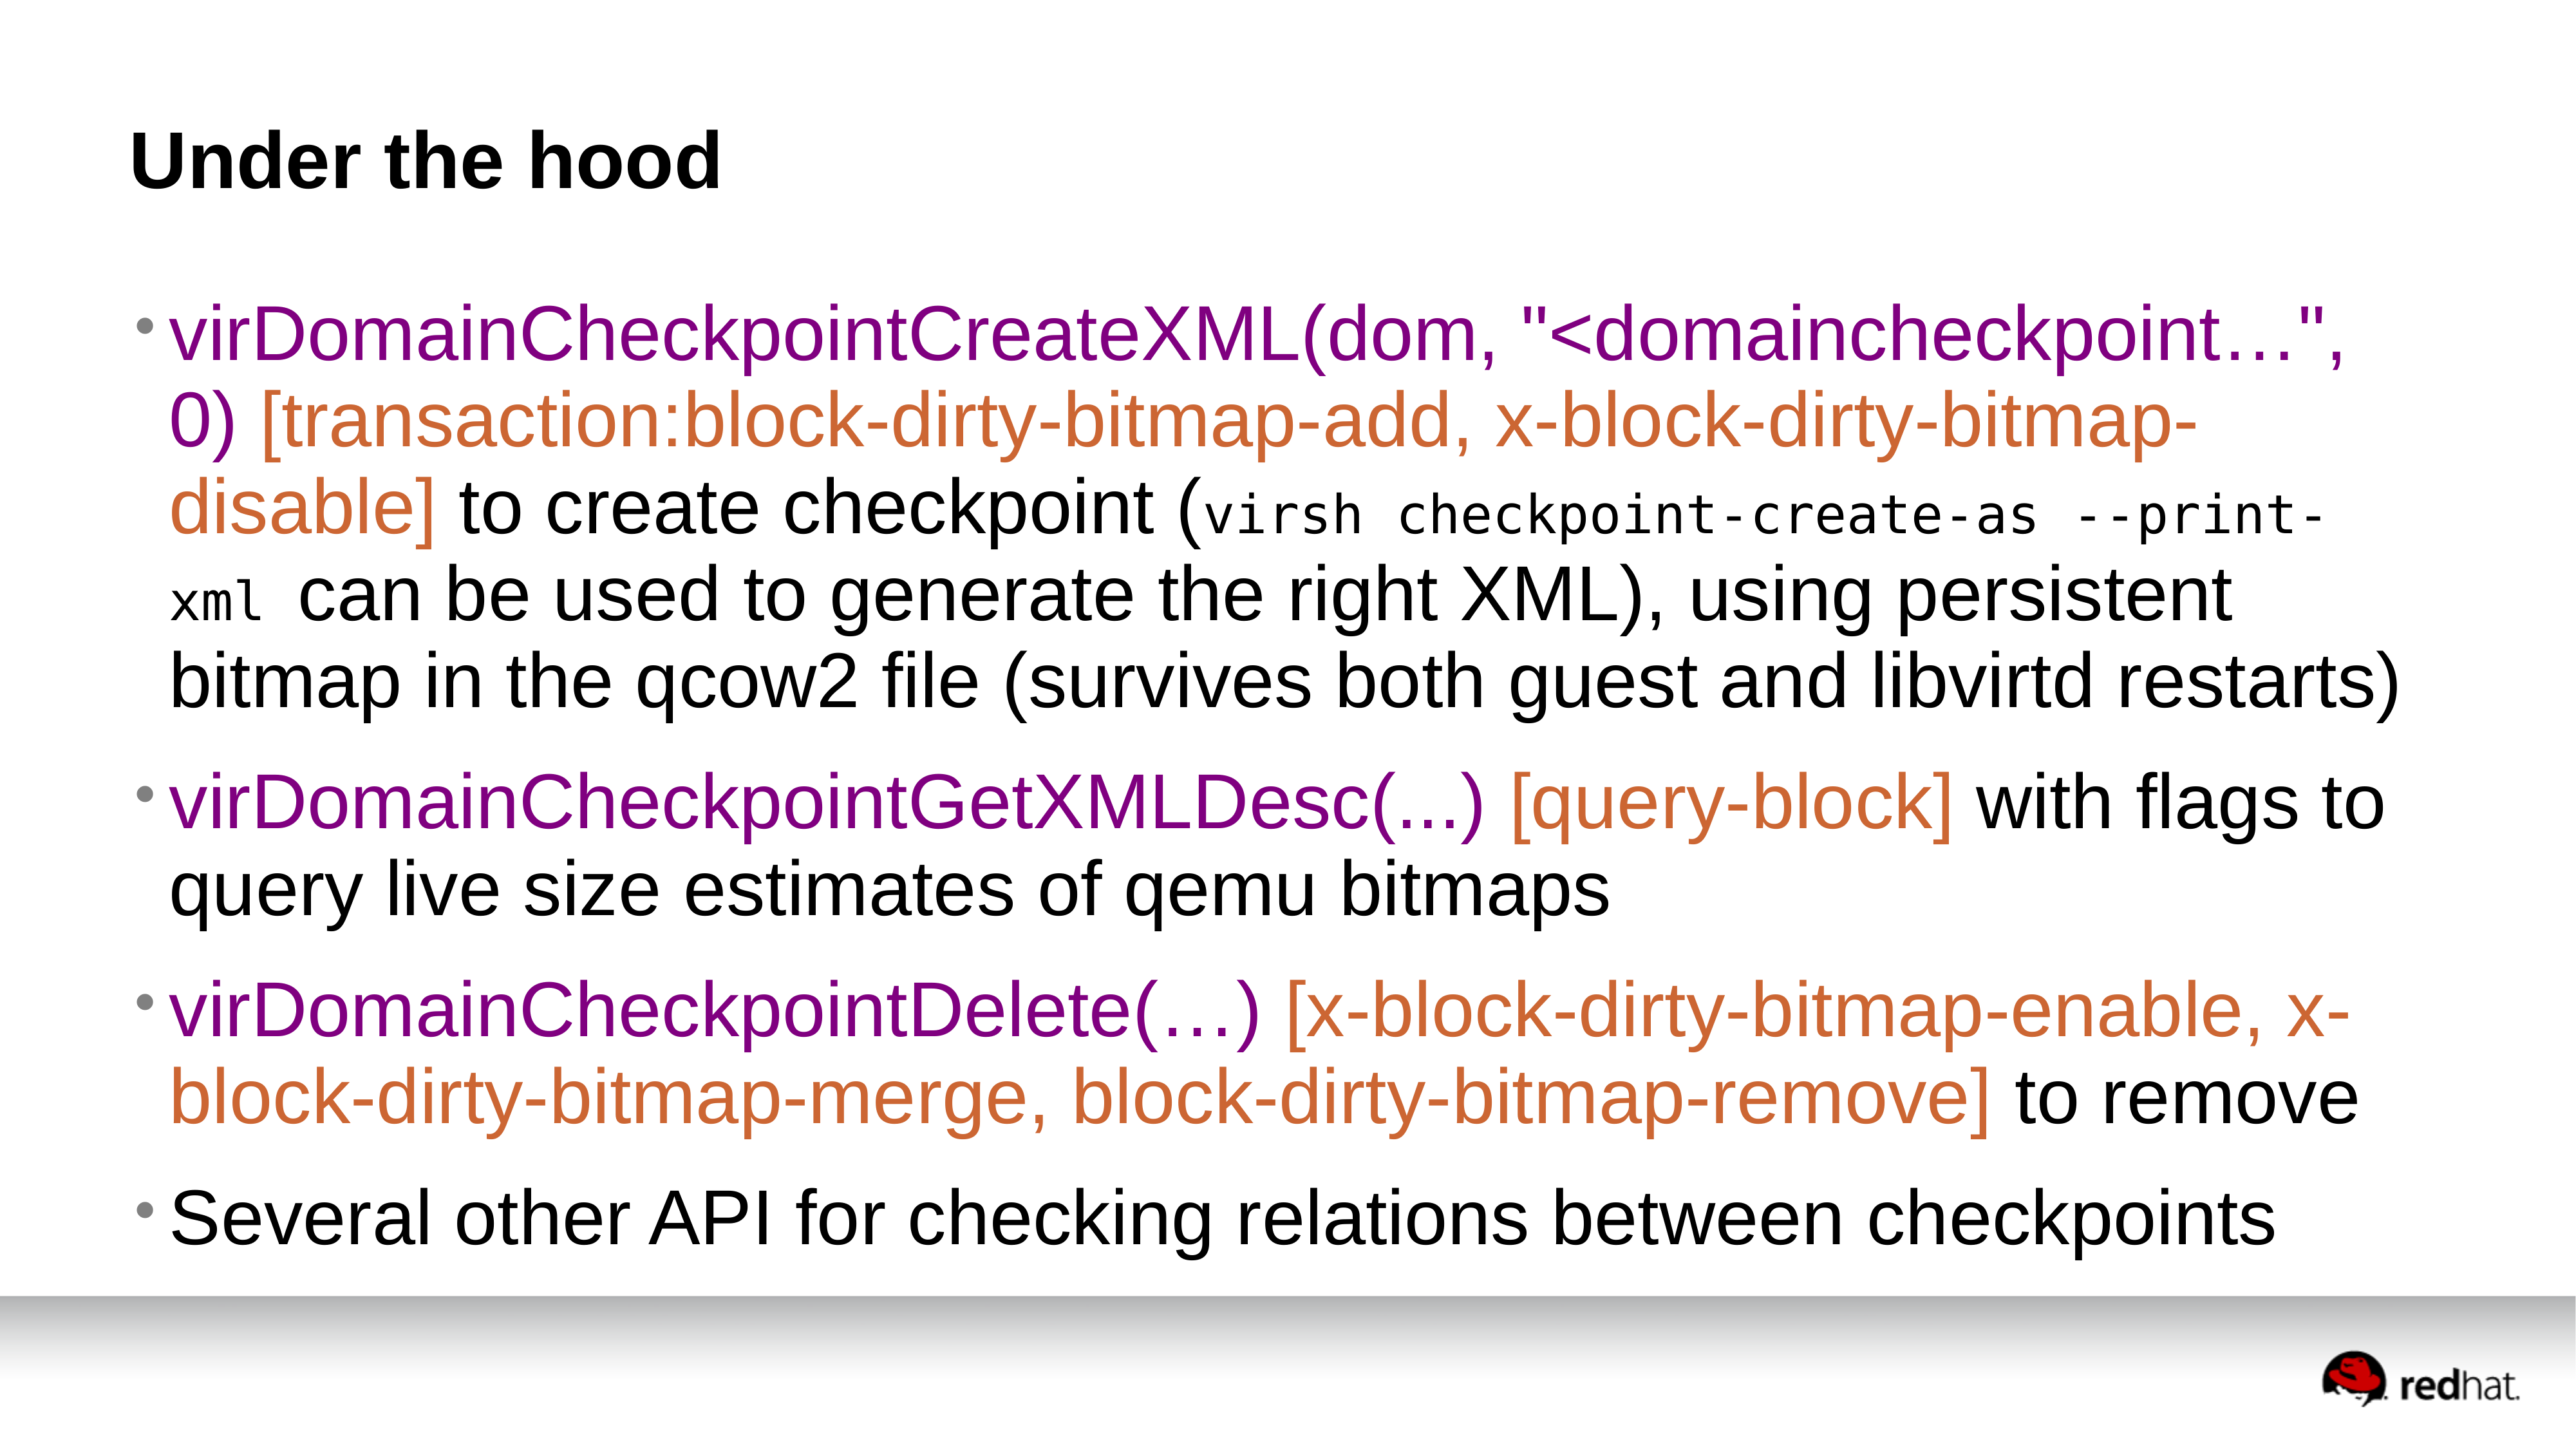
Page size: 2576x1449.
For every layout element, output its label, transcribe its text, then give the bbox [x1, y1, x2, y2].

title Under the hood [129, 100, 2261, 222]
list virDomainCheckpointCreateXML(dom, "<domaincheckpoint…", 0) [transaction:block-dirty-bitmap-add, x-block-dirty-bitmap-disable] to create checkpoint (virsh checkpoint-create-as --print-xml can be used to generate the right XML), using persistent bitmap in the qcow2 file (survives both guest and libvirtd restarts) virDomainCheckpointGetXMLDesc(...) [query-block] with flags to query live size estimates of qemu bitmaps virDomainCheckpointDelete(…) [x-block-dirty-bitmap-enable, x-block-dirty-bitmap-merge, block-dirty-bitmap-remove] to remove Several other API for checking relations between checkpoints [123, 289, 2425, 1262]
picture [0, 0, 2576, 1446]
